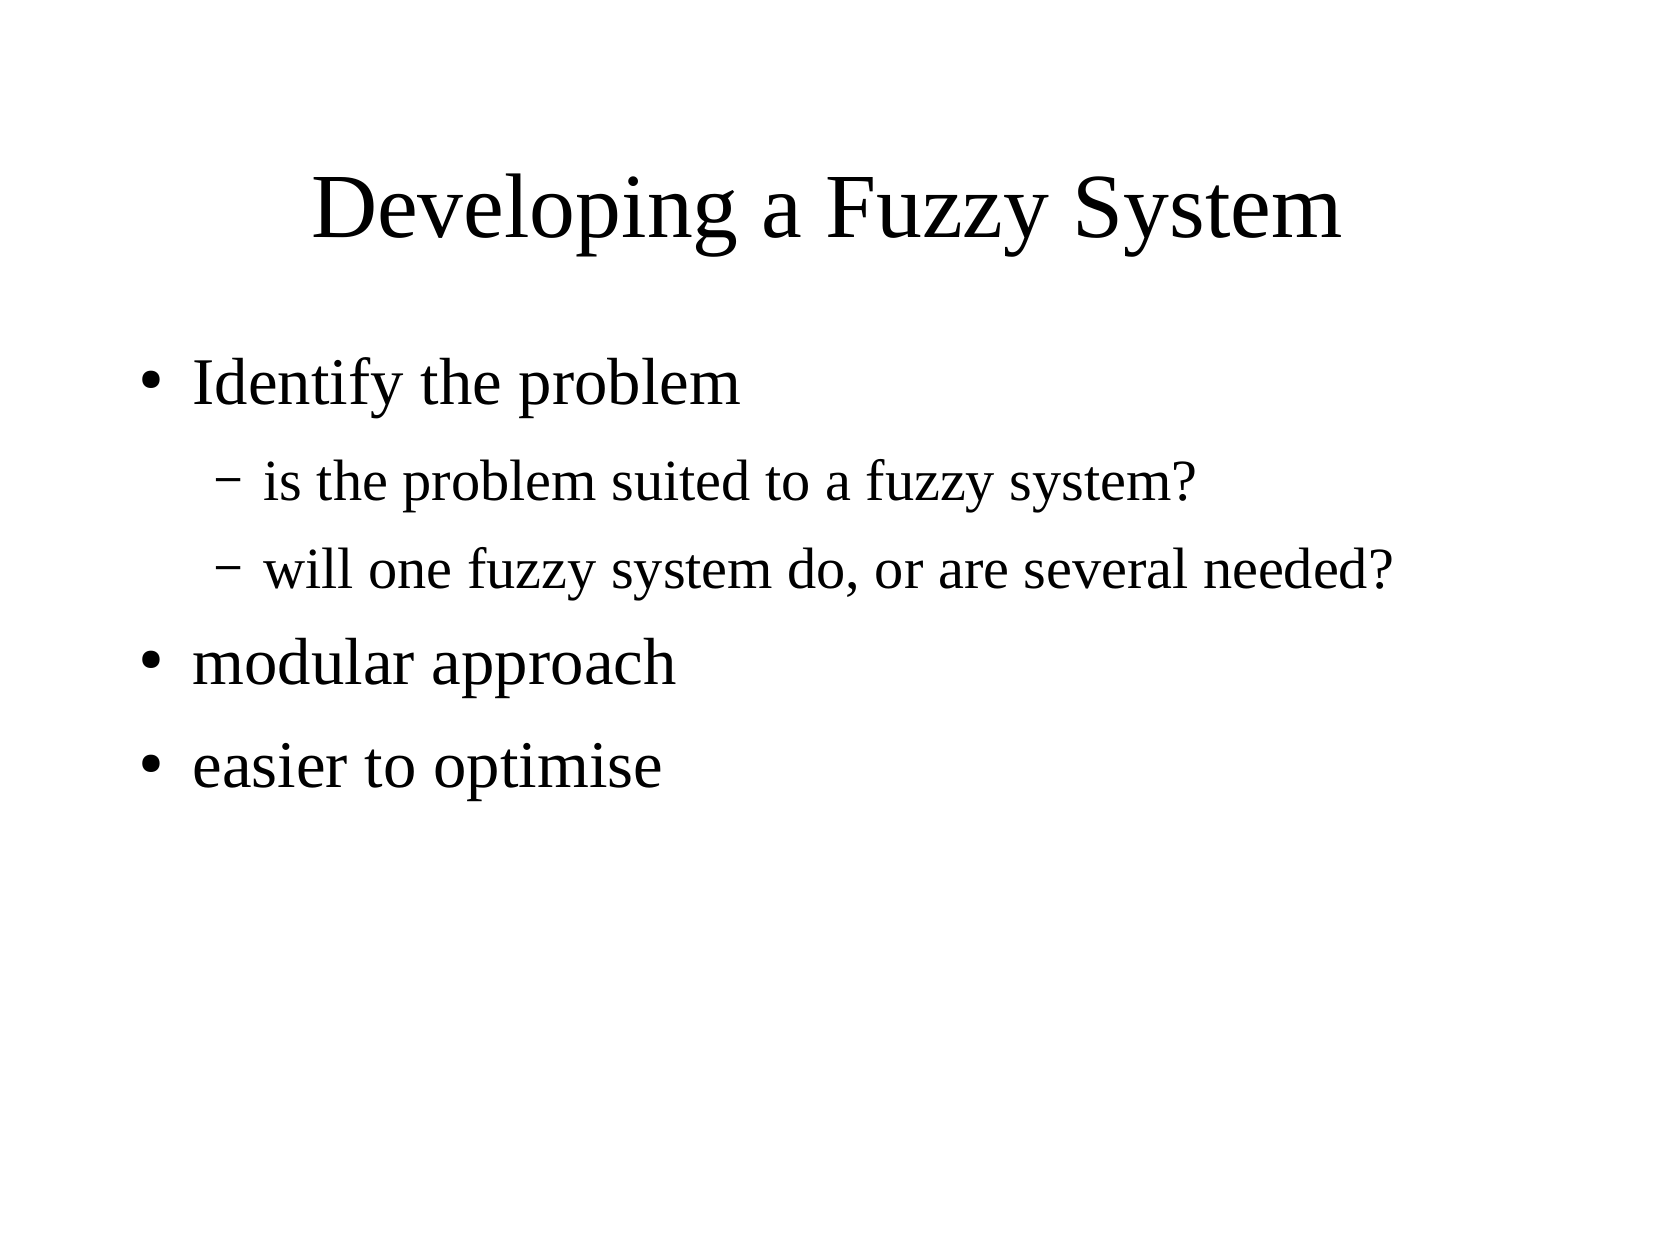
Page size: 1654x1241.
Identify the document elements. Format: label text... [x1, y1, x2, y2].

list Identify the problem is the problem suited to a fuzzy system? will one fuzzy system do, or are several needed? modular approach easier to optimise [121, 344, 1534, 1127]
title Developing a Fuzzy System [121, 102, 1534, 311]
